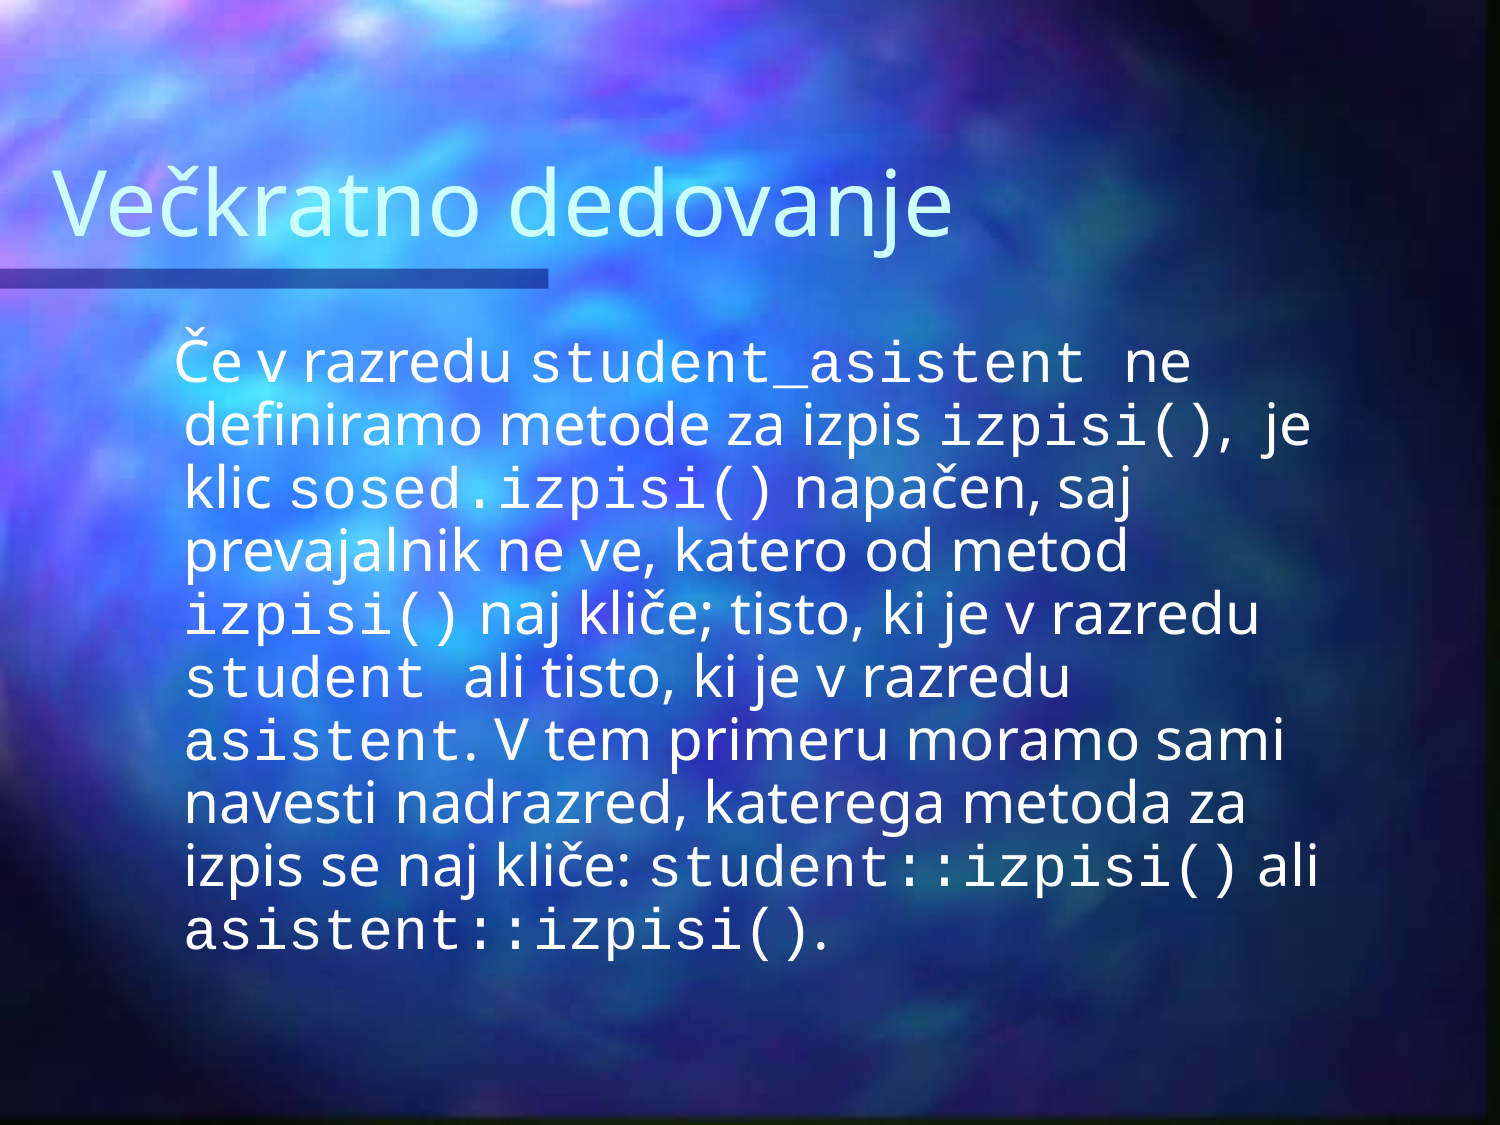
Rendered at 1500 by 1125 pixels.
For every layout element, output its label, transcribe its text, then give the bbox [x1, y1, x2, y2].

picture [0, 0, 1500, 1125]
title Večkratno dedovanje [37, 75, 1313, 263]
list Če v razredu student_asistent ne definiramo metode za izpis izpisi(), je klic sosed.izpisi() napačen, saj prevajalnik ne ve, katero od metod izpisi() naj kliče; tisto, ki je v razredu student ali tisto, ki je v razredu asistent. V tem primeru moramo sami navesti nadrazred, katerega metoda za izpis se naj kliče: student::izpisi() ali asistent::izpisi(). [112, 324, 1388, 1000]
